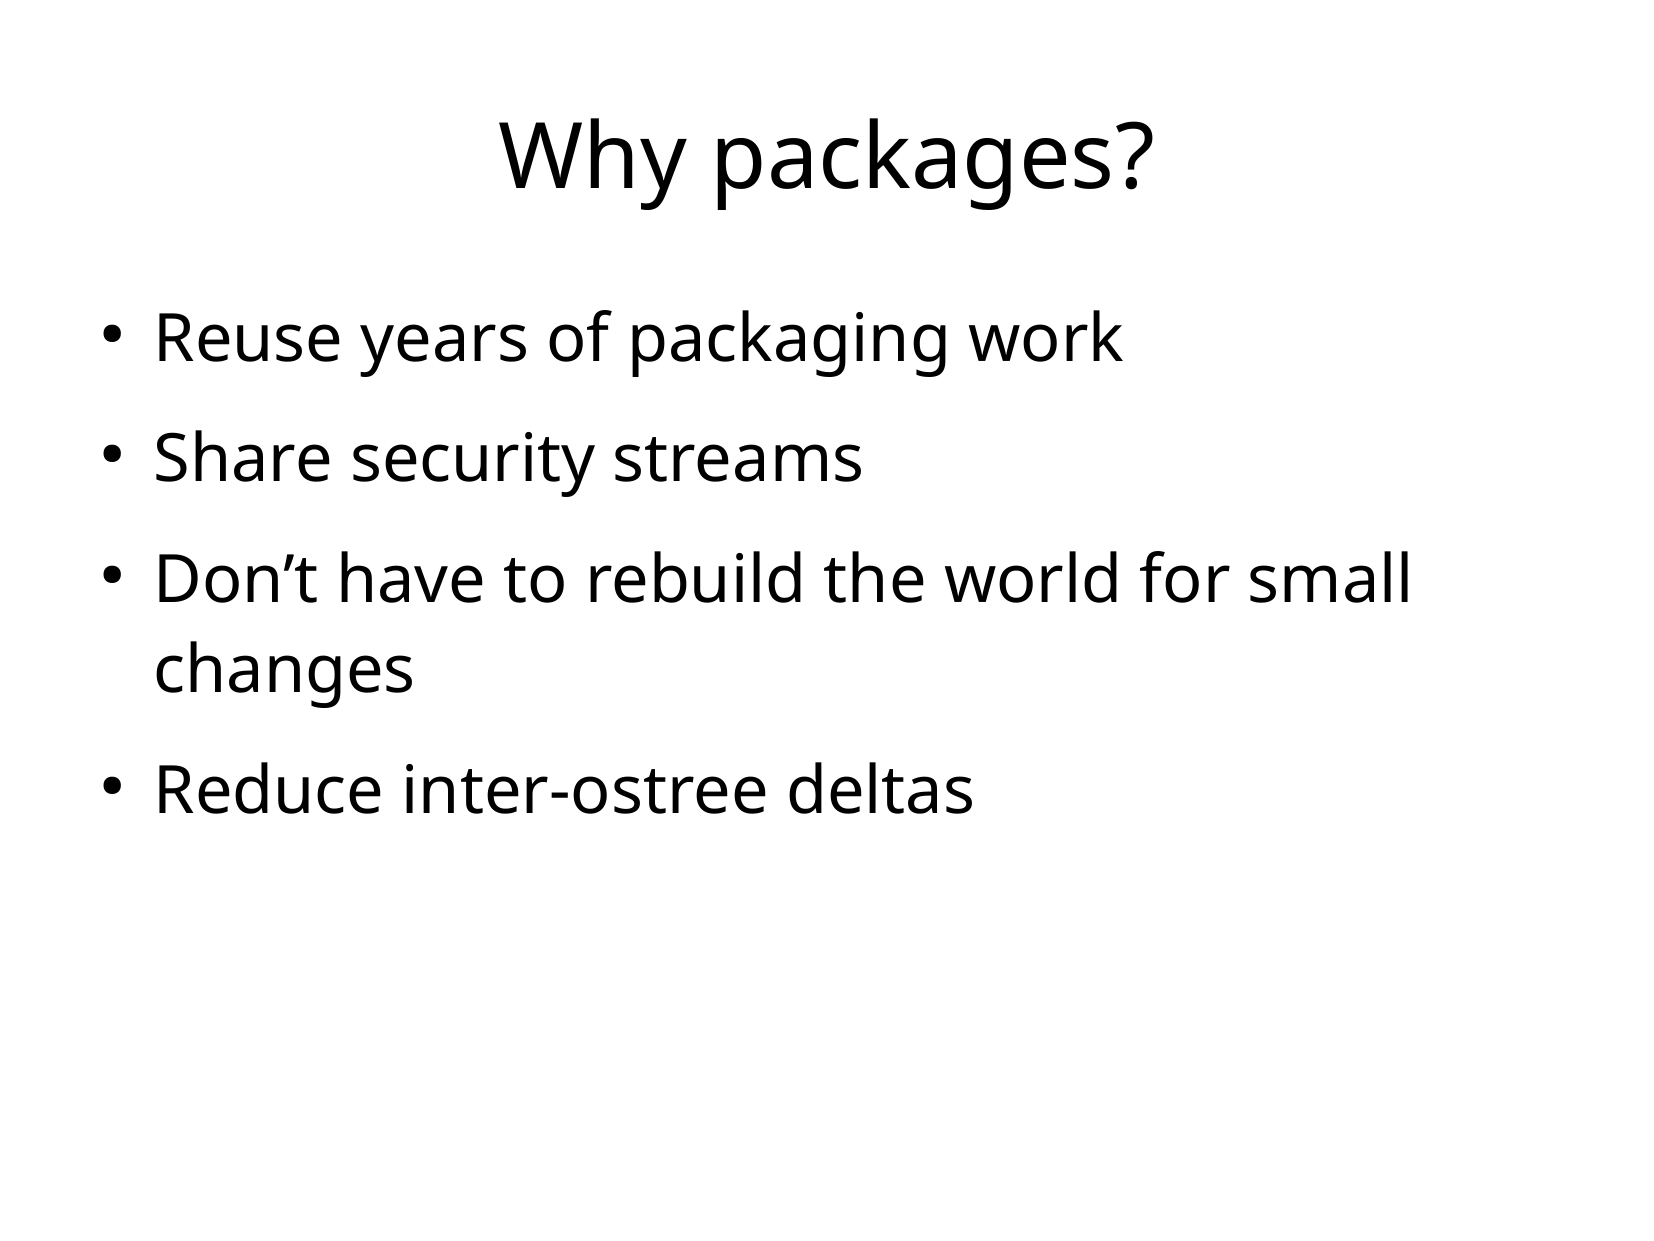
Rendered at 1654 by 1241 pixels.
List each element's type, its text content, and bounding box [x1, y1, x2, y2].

title Why packages? [82, 49, 1571, 257]
list Reuse years of packaging work Share security streams Don’t have to rebuild the world for small changes Reduce inter-ostree deltas [82, 290, 1571, 1010]
